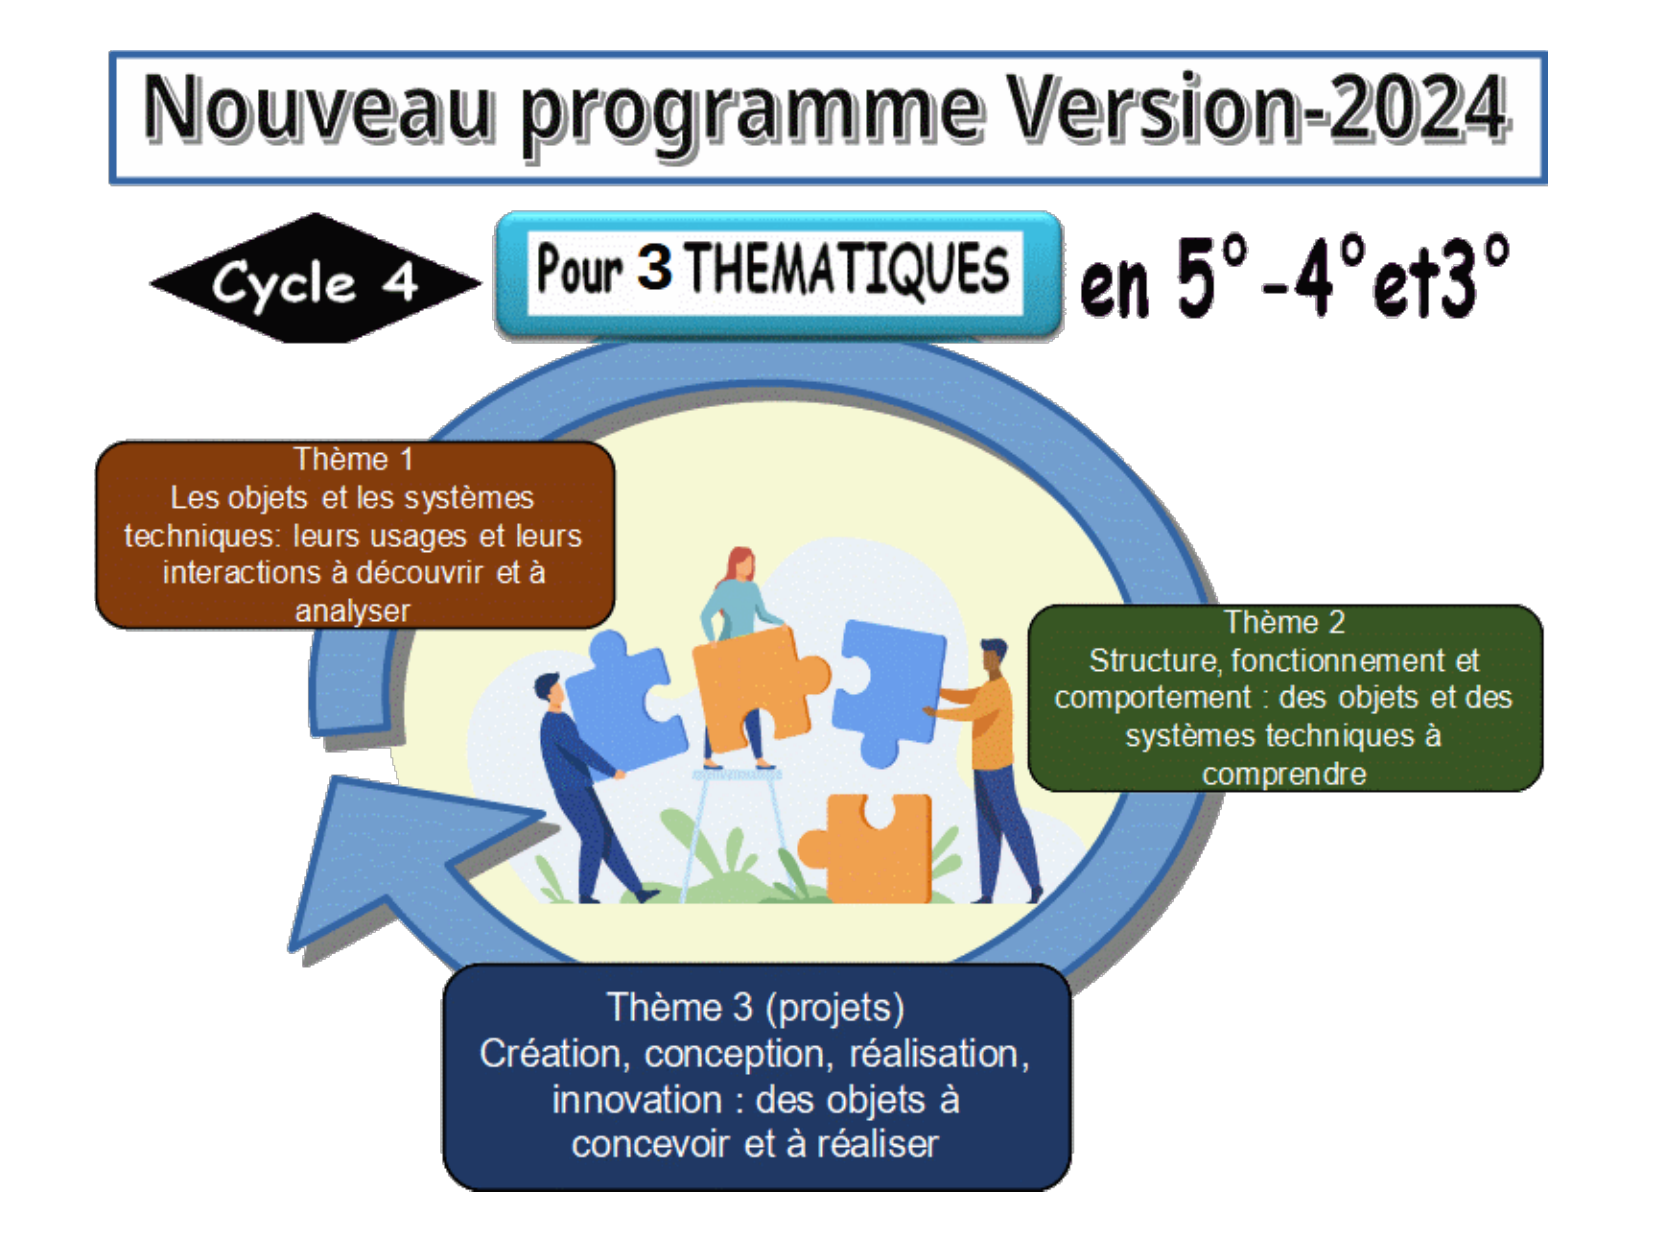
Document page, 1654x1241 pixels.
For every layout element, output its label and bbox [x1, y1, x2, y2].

picture [94, 50, 1548, 1192]
